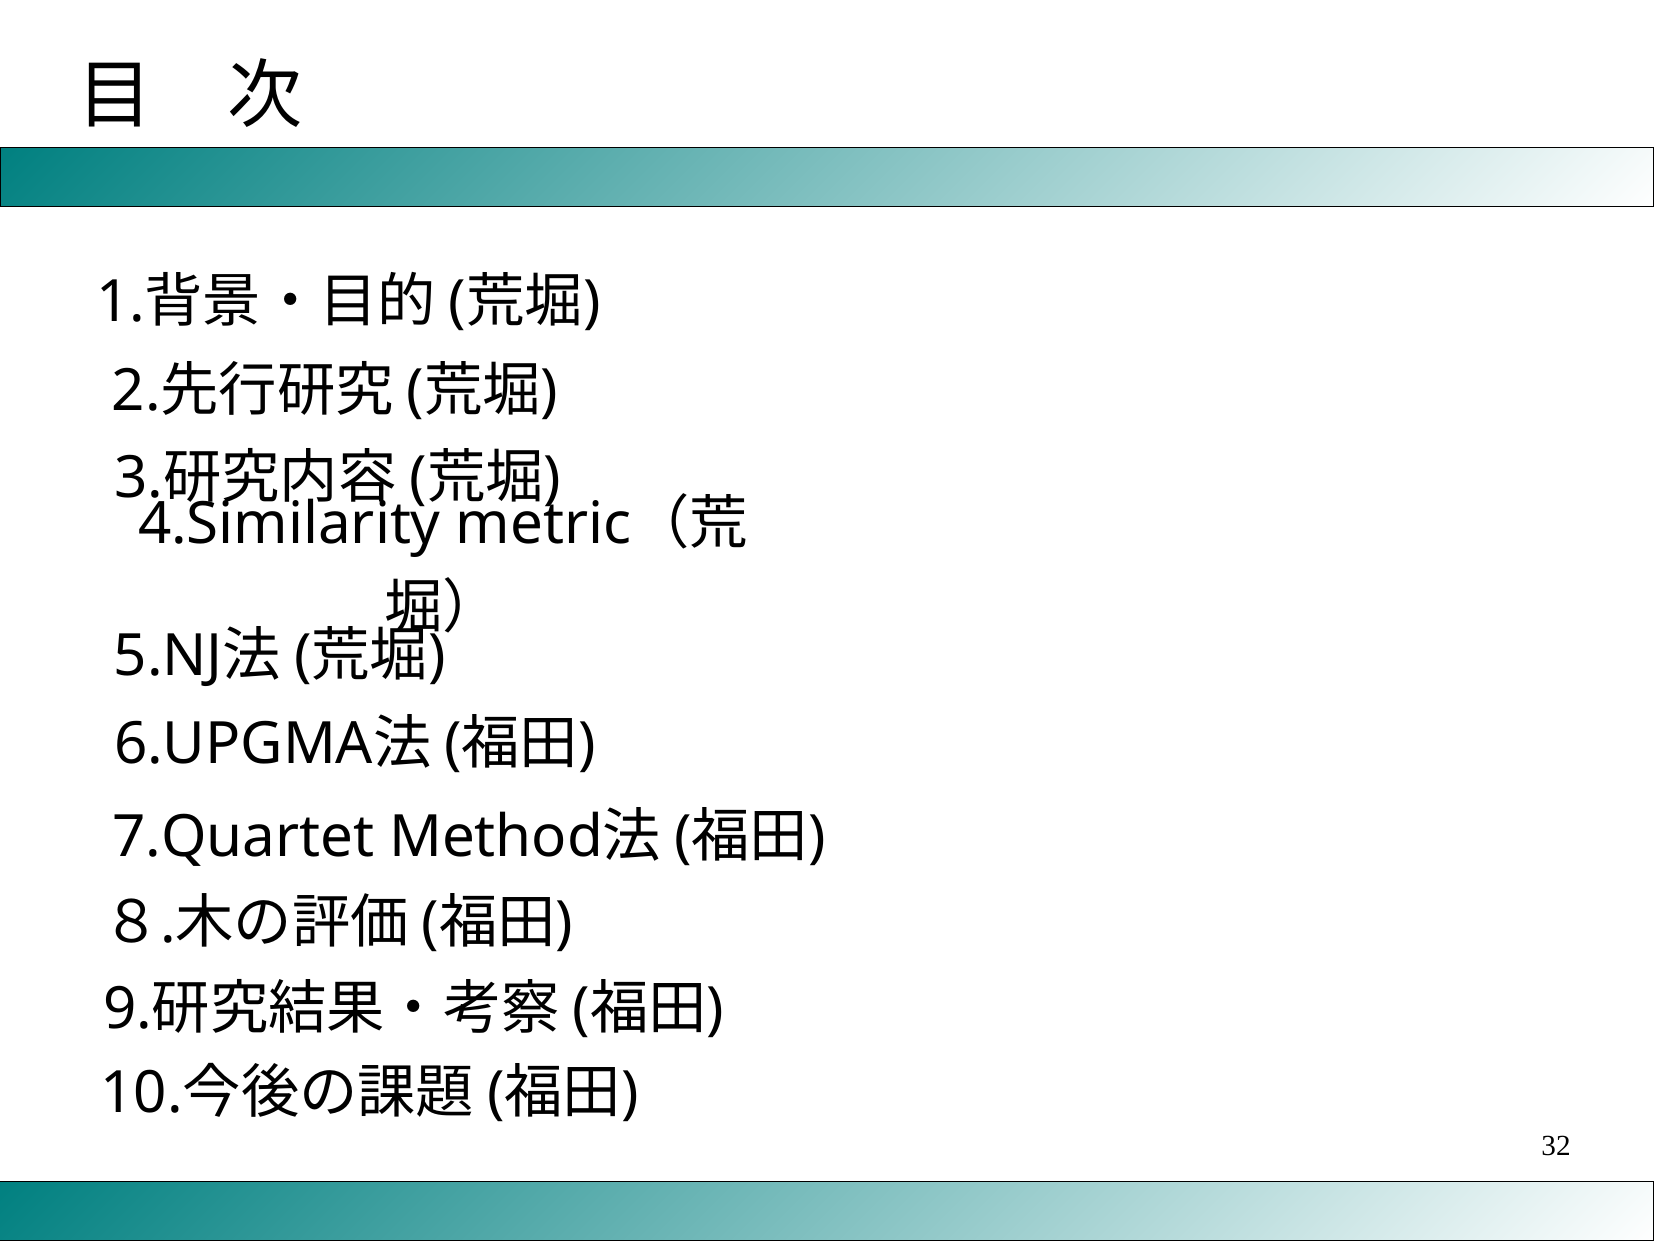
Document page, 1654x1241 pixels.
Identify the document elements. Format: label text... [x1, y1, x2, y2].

title 2.先行研究 (荒堀) [86, 334, 584, 438]
title 3.研究内容 (荒堀) [64, 427, 611, 517]
text_box [0, 1181, 1654, 1241]
title 目 次 [77, 29, 1654, 149]
title 6.UPGMA法 (福田) [73, 694, 636, 783]
title 4.Similarity metric（荒堀） [88, 516, 798, 605]
title ８.木の評価 (福田) [108, 872, 567, 962]
title 9.研究結果・考察 (福田) [112, 958, 715, 1048]
title 5.NJ法 (荒堀) [102, 605, 457, 694]
title 10.今後の課題 (福田) [94, 1042, 645, 1132]
title 1.背景・目的 (荒堀) [80, 252, 616, 341]
title 7.Quartet Method法 (福田) [109, 786, 829, 876]
